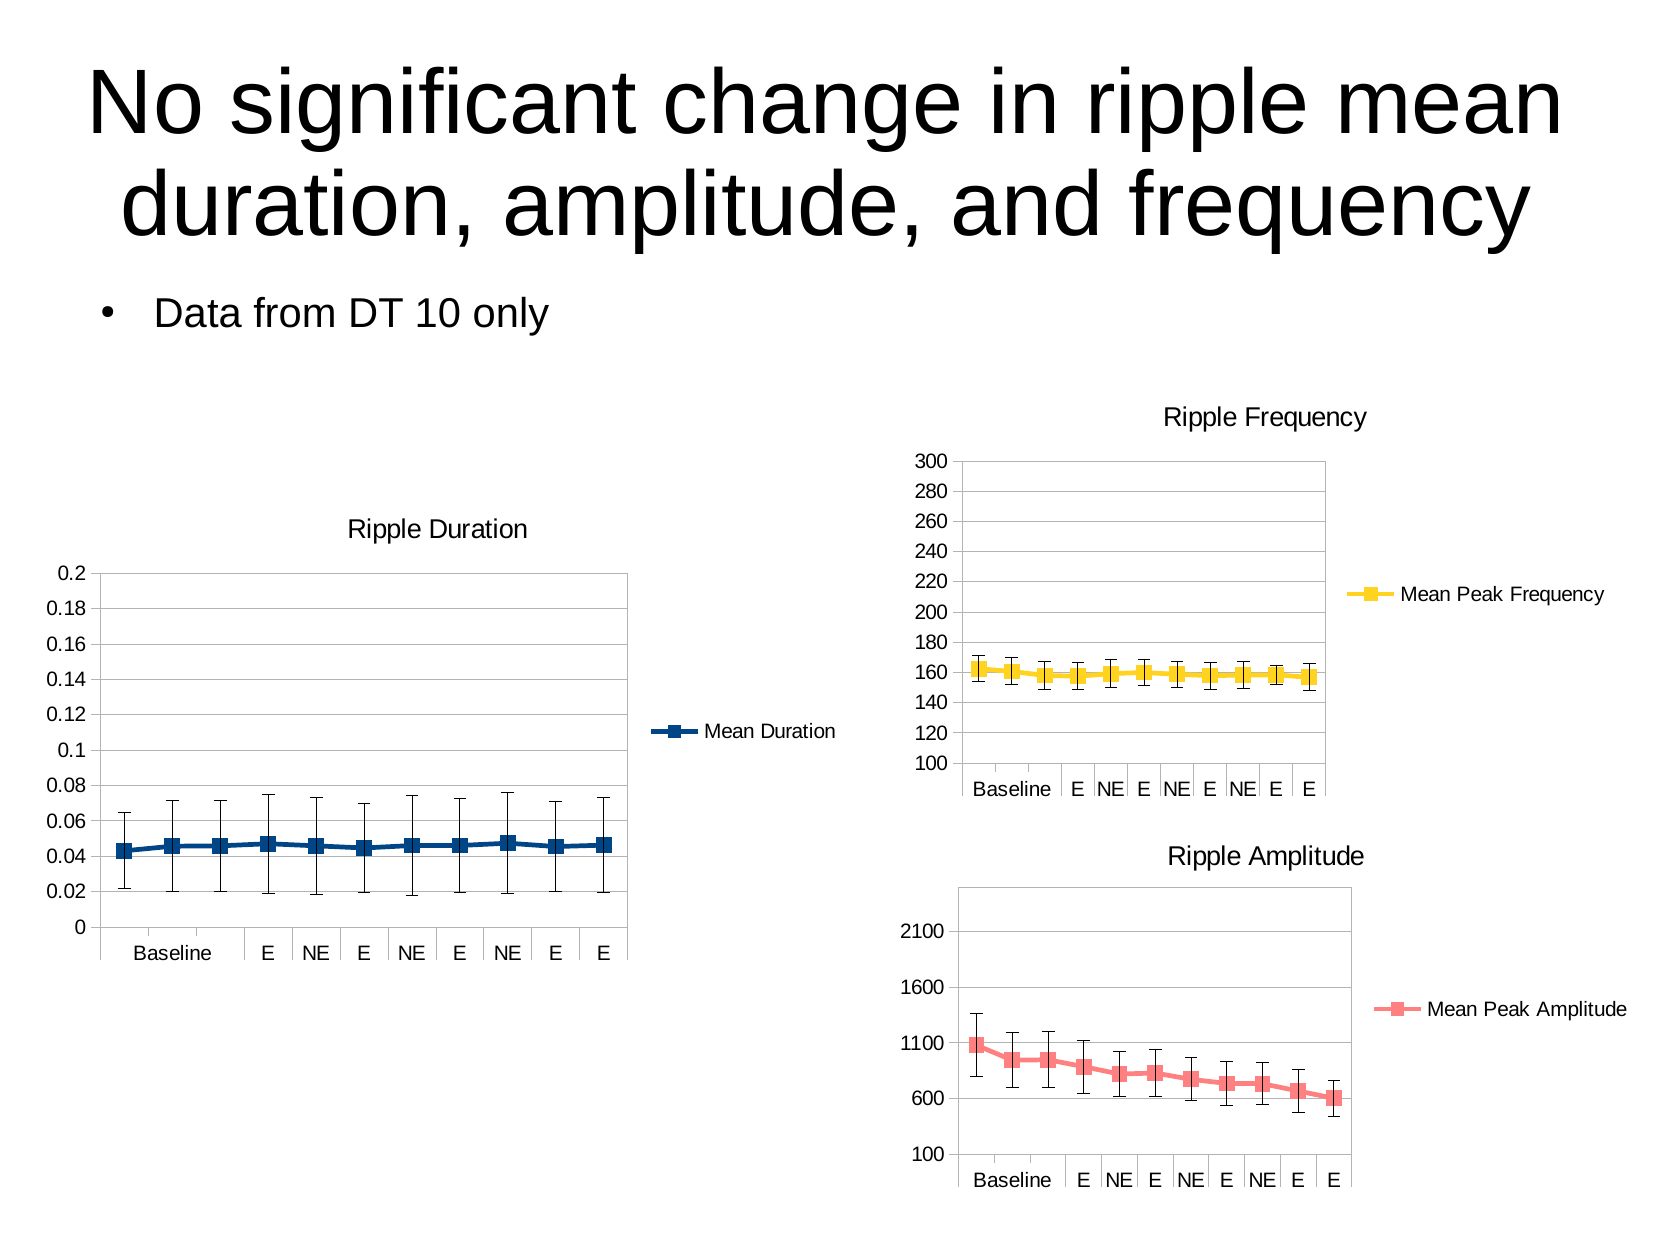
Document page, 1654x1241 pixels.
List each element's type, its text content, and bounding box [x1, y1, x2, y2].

chart [30, 488, 855, 976]
title No significant change in ripple mean duration, amplitude, and frequency [82, 49, 1571, 257]
chart [900, 378, 1631, 811]
chart [885, 818, 1647, 1201]
list Data from DT 10 only [82, 290, 1571, 1010]
